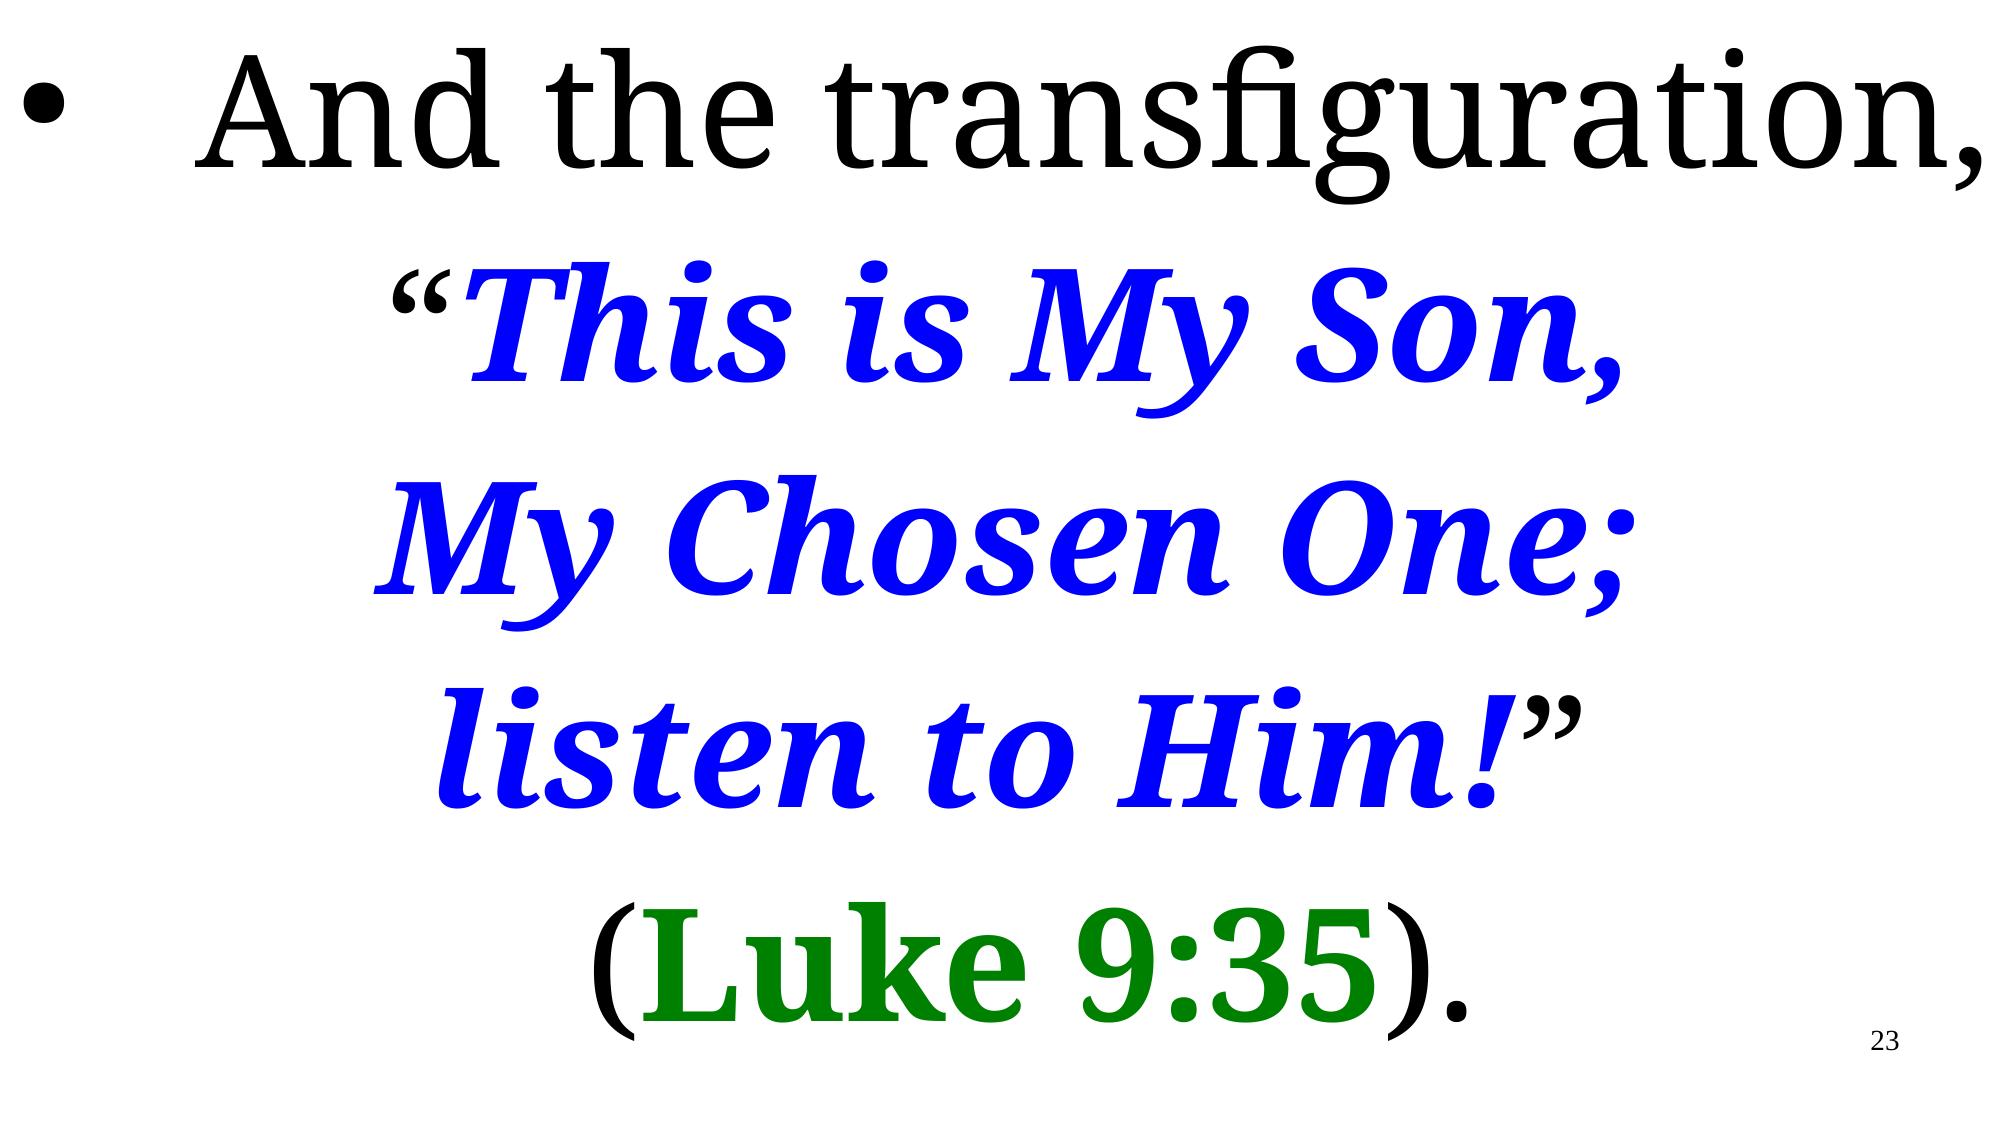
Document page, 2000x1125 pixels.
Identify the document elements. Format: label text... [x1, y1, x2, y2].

list And the transfiguration, “This is My Son, My Chosen One; listen to Him!” (Luke 9:35). [0, 0, 1996, 1123]
